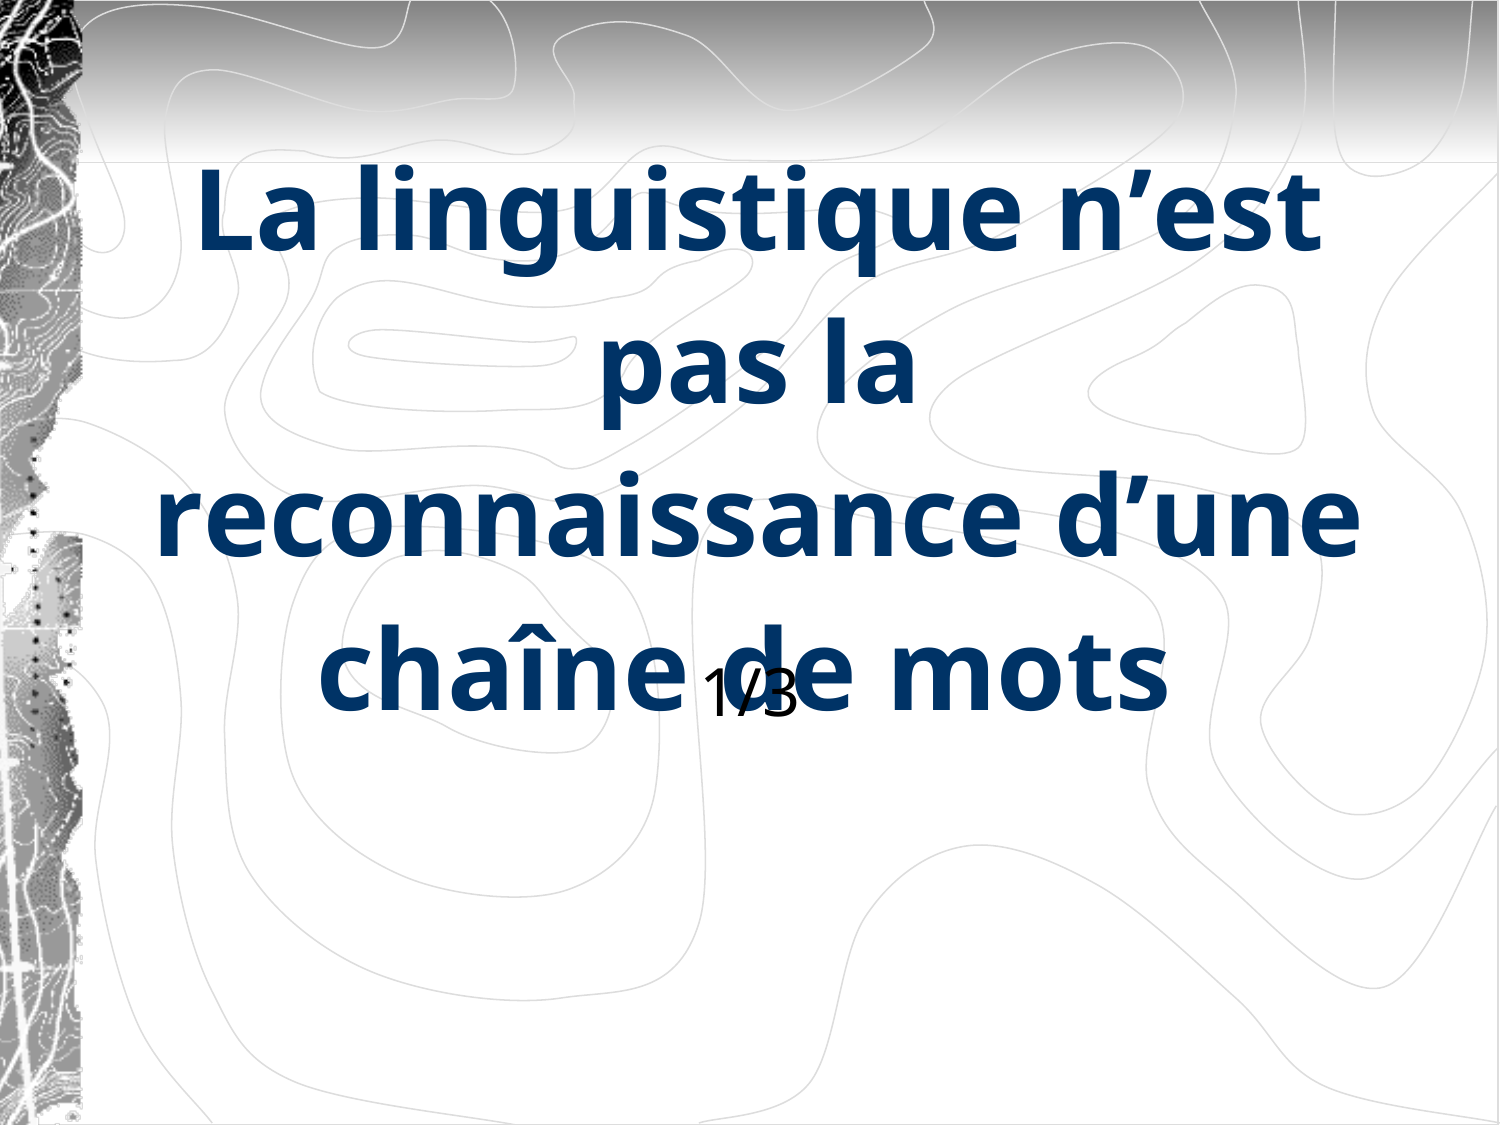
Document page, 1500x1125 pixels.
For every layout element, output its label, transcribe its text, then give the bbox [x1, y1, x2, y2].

subtitle 1/3 [225, 637, 1276, 926]
title La linguistique n’est pas la reconnaissance d’une chaîne de mots [129, 215, 1388, 658]
